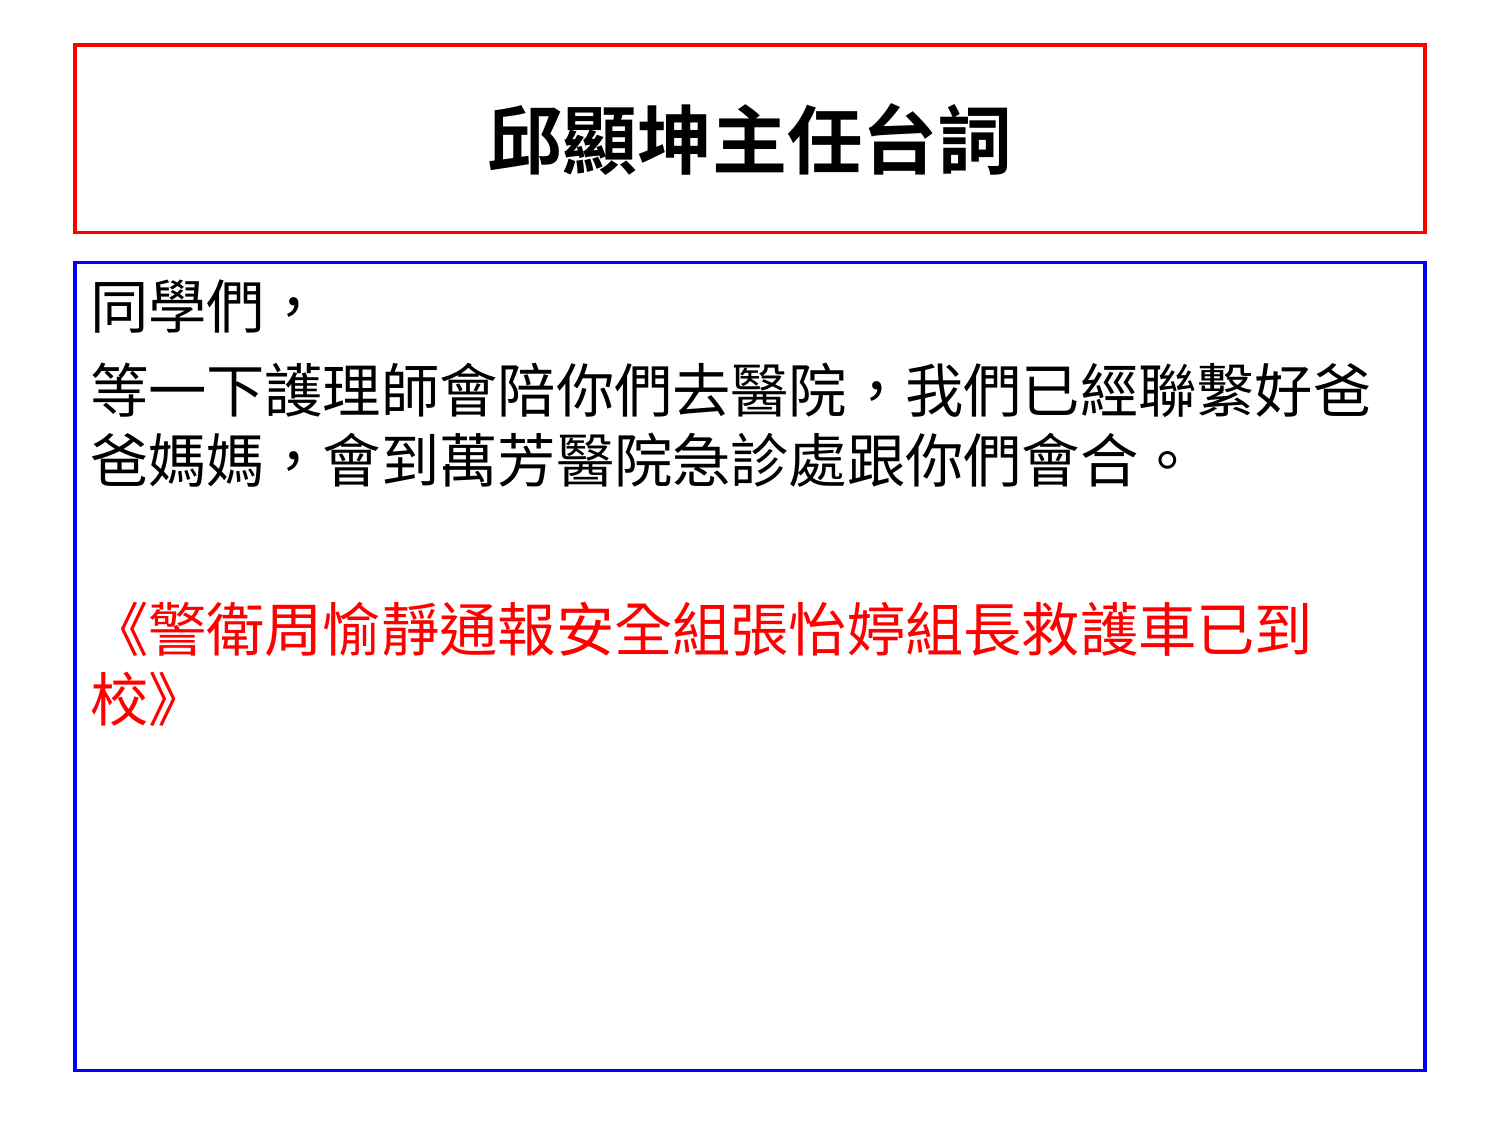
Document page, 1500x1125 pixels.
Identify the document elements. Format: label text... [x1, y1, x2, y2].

title 邱顯坤主任台詞 [75, 45, 1426, 233]
list 同學們， 等一下護理師會陪你們去醫院，我們已經聯繫好爸爸媽媽，會到萬芳醫院急診處跟你們會合。 《警衛周愉靜通報安全組張怡婷組長救護車已到校》 [75, 262, 1426, 1071]
